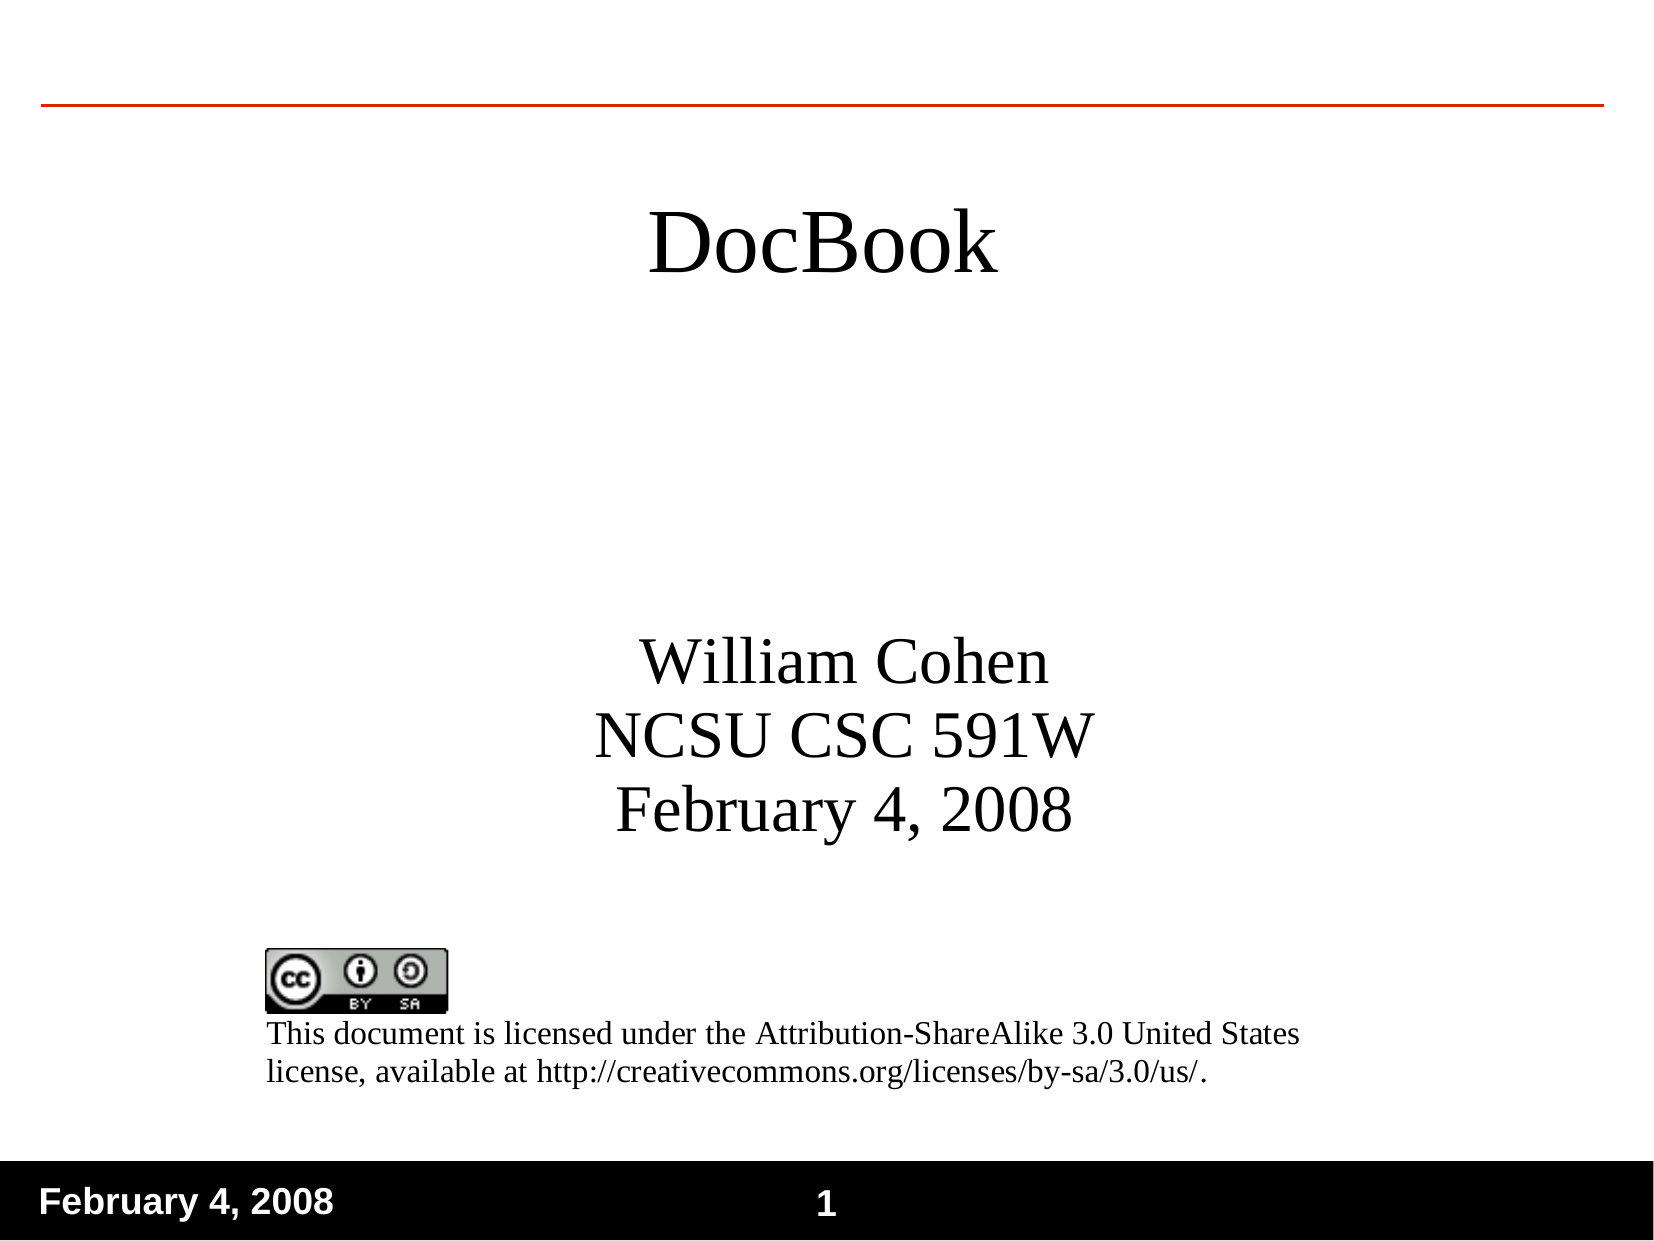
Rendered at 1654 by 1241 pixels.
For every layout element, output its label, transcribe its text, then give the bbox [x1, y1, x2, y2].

subtitle William Cohen NCSU CSC 591W February 4, 2008 [121, 344, 1534, 1127]
title DocBook [117, 137, 1530, 346]
chart [265, 948, 1354, 1127]
